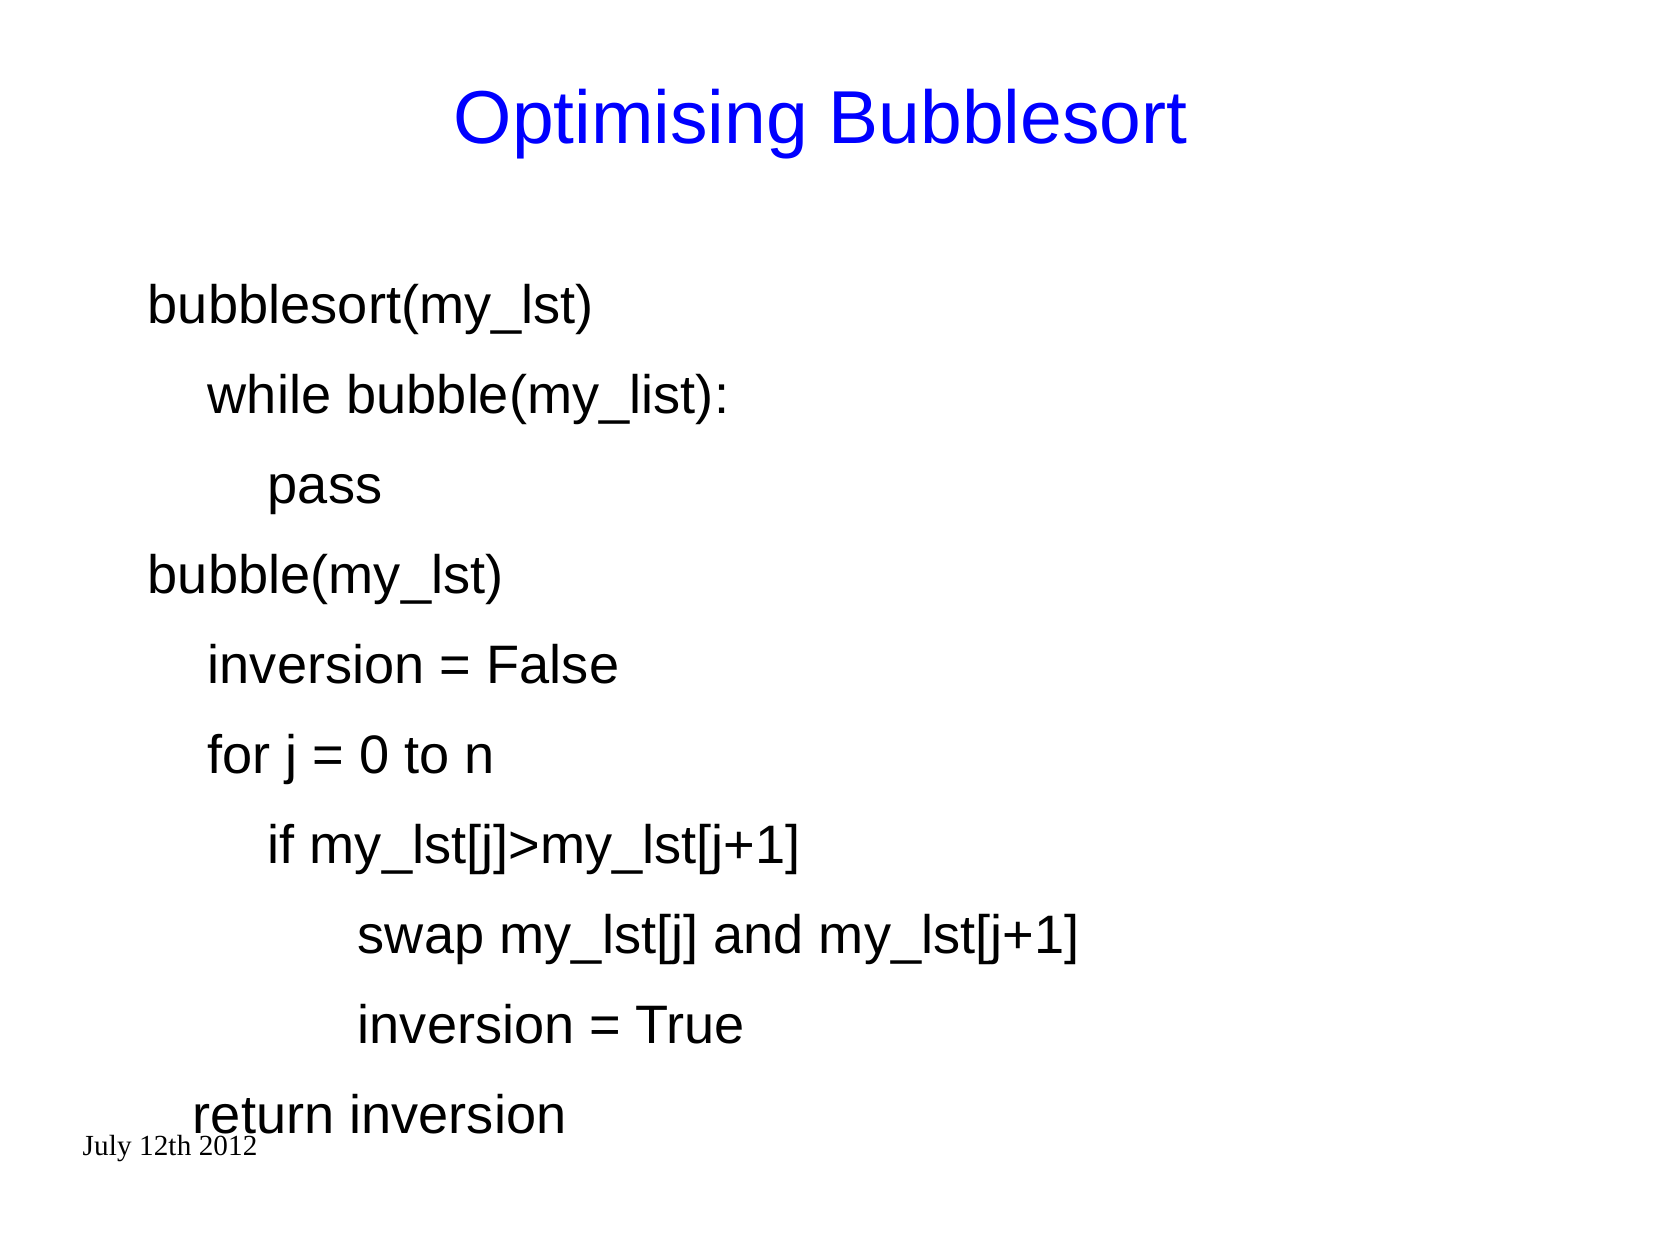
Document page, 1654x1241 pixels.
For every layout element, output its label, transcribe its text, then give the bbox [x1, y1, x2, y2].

title Optimising Bubblesort [76, 58, 1565, 178]
list bubblesort(my_lst) while bubble(my_list): pass bubble(my_lst) inversion = False for j = 0 to n if my_lst[j]>my_lst[j+1] swap my_lst[j] and my_lst[j+1] inversion = True return inversion [76, 274, 1566, 1145]
